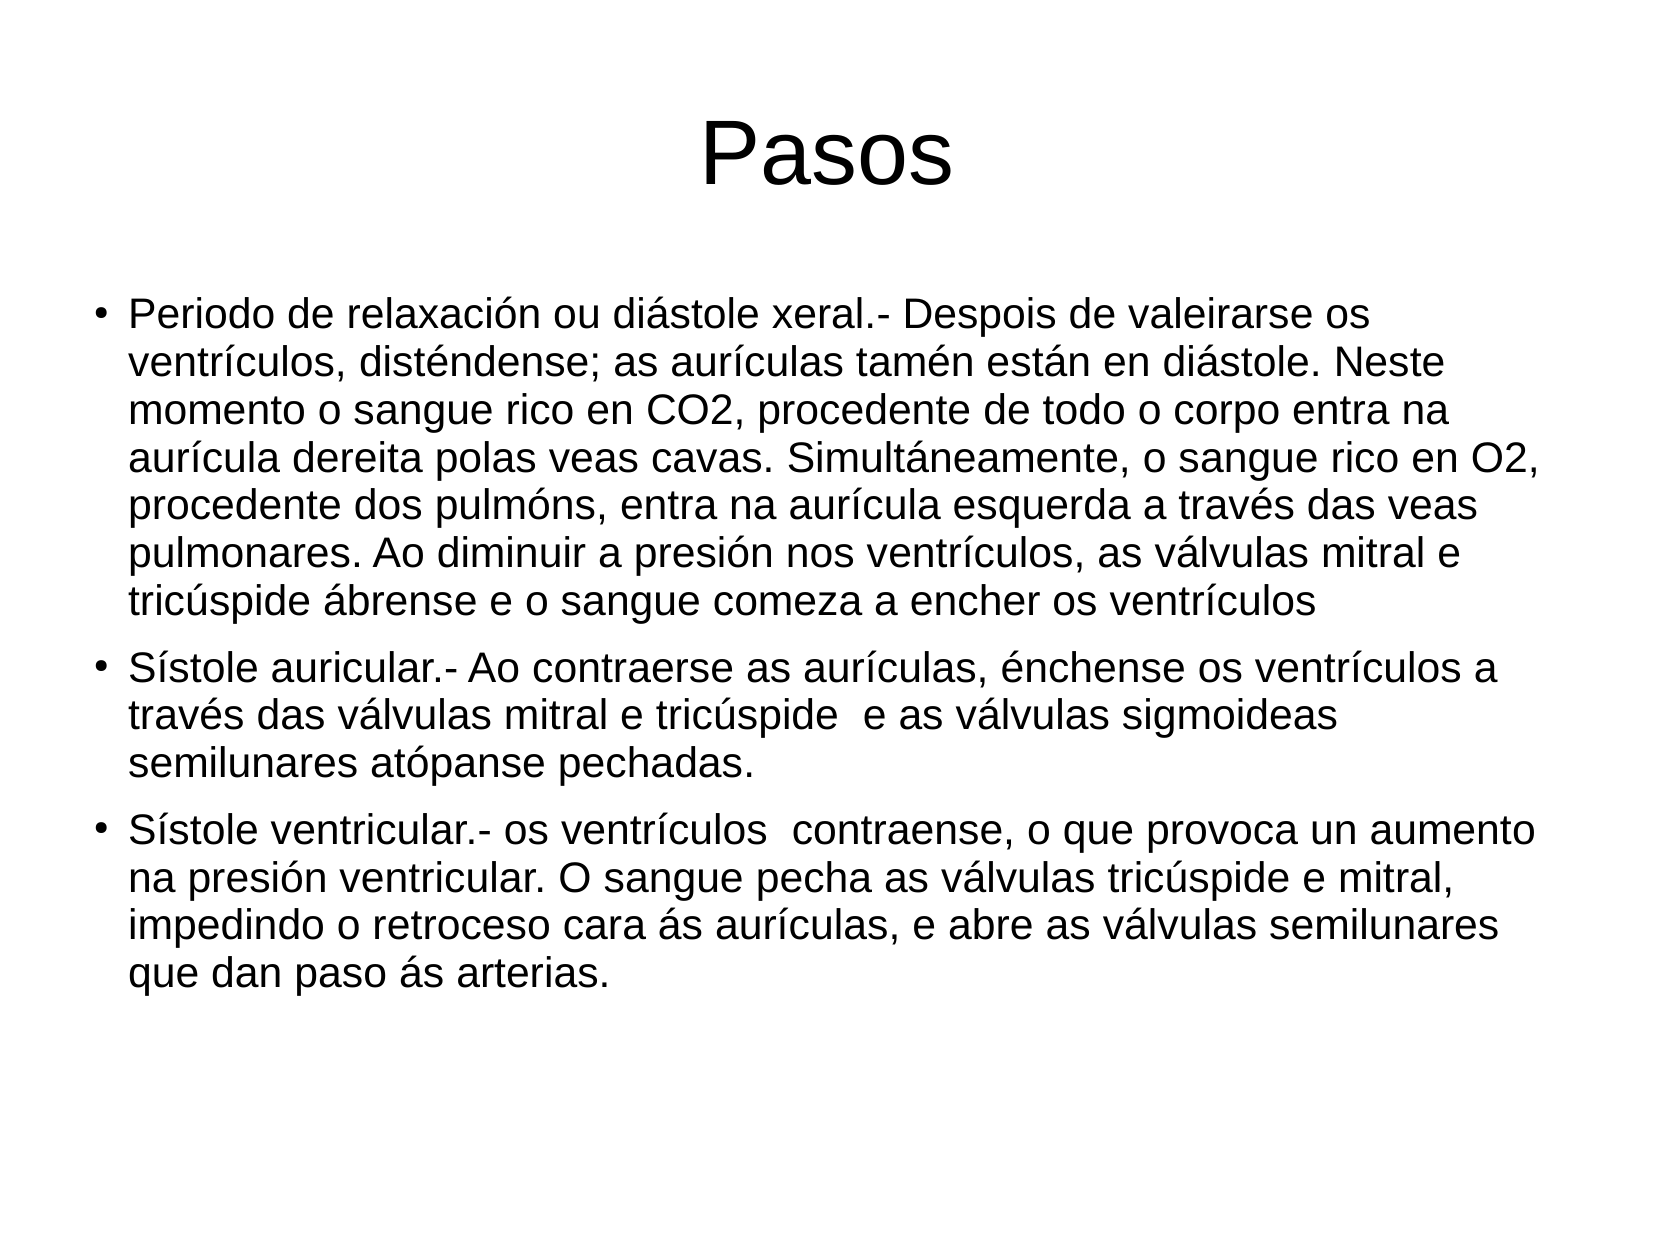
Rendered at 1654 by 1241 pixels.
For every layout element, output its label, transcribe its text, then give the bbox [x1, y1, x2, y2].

list Periodo de relaxación ou diástole xeral.- Despois de valeirarse os ventrículos, disténdense; as aurículas tamén están en diástole. Neste momento o sangue rico en CO2, procedente de todo o corpo entra na aurícula dereita polas veas cavas. Simultáneamente, o sangue rico en O2, procedente dos pulmóns, entra na aurícula esquerda a través das veas pulmonares. Ao diminuir a presión nos ventrículos, as válvulas mitral e tricúspide ábrense e o sangue comeza a encher os ventrículos Sístole auricular.- Ao contraerse as aurículas, énchense os ventrículos a través das válvulas mitral e tricúspide e as válvulas sigmoideas semilunares atópanse pechadas. Sístole ventricular.- os ventrículos contraense, o que provoca un aumento na presión ventricular. O sangue pecha as válvulas tricúspide e mitral, impedindo o retroceso cara ás aurículas, e abre as válvulas semilunares que dan paso ás arterias. [82, 290, 1571, 1010]
title Pasos [82, 49, 1571, 257]
